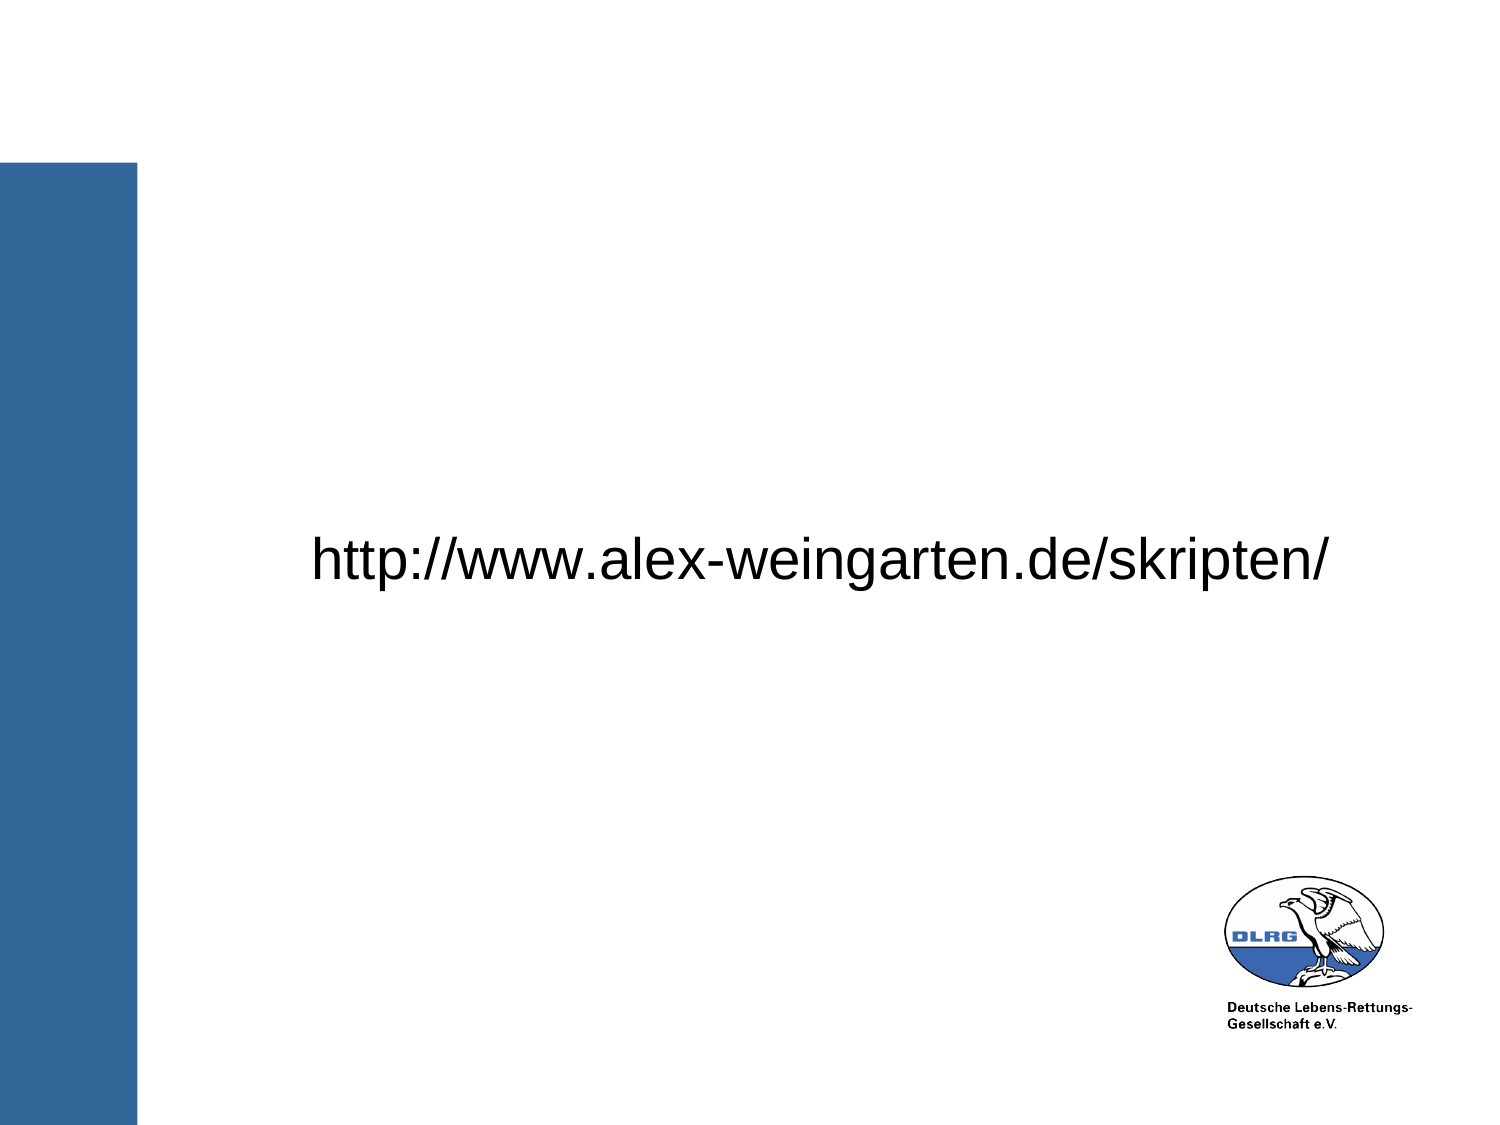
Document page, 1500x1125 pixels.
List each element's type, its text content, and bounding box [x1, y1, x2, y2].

picture [1224, 874, 1413, 1030]
text_box http://www.alex-weingarten.de/skripten/ [296, 533, 1364, 597]
